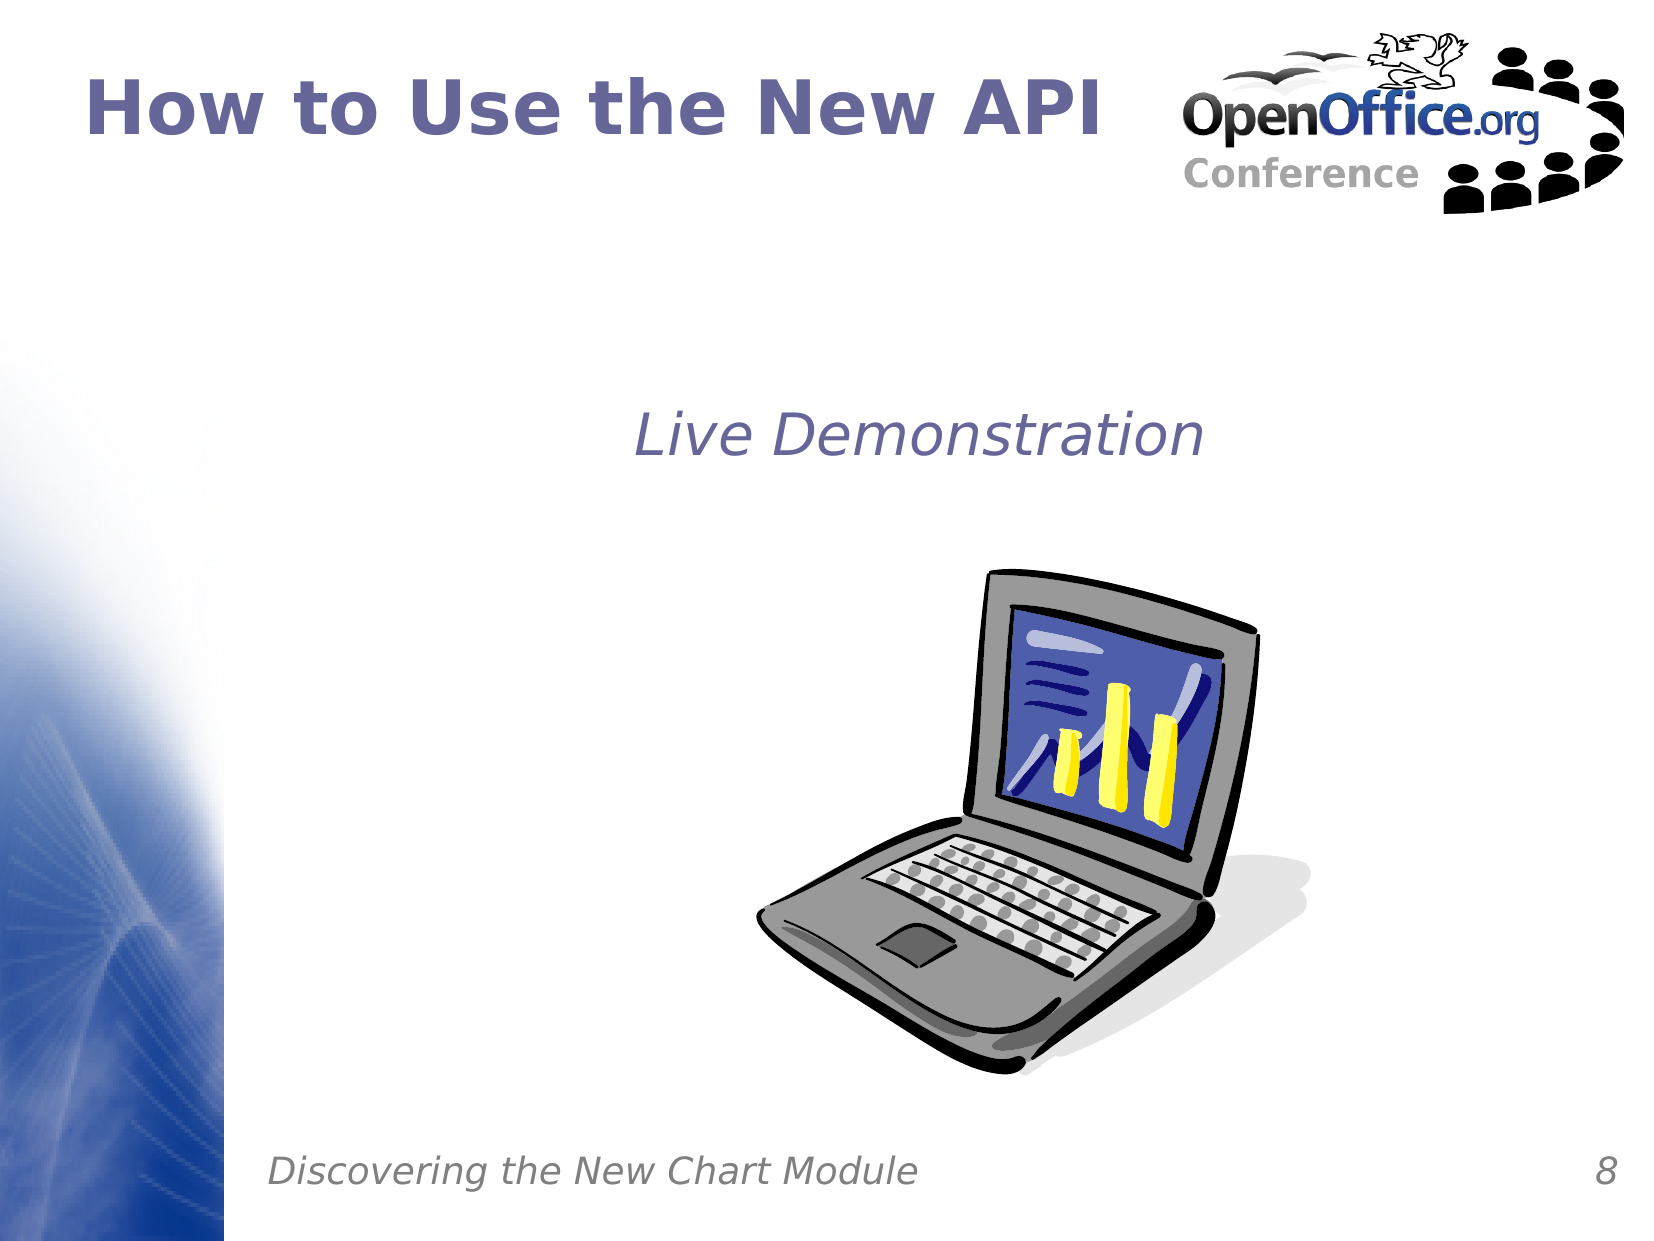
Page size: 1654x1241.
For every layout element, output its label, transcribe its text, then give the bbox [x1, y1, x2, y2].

subtitle Live Demonstration [223, 333, 1619, 1133]
picture [0, 0, 224, 1241]
title How to Use the New API [24, 51, 1163, 165]
picture [1183, 33, 1624, 214]
